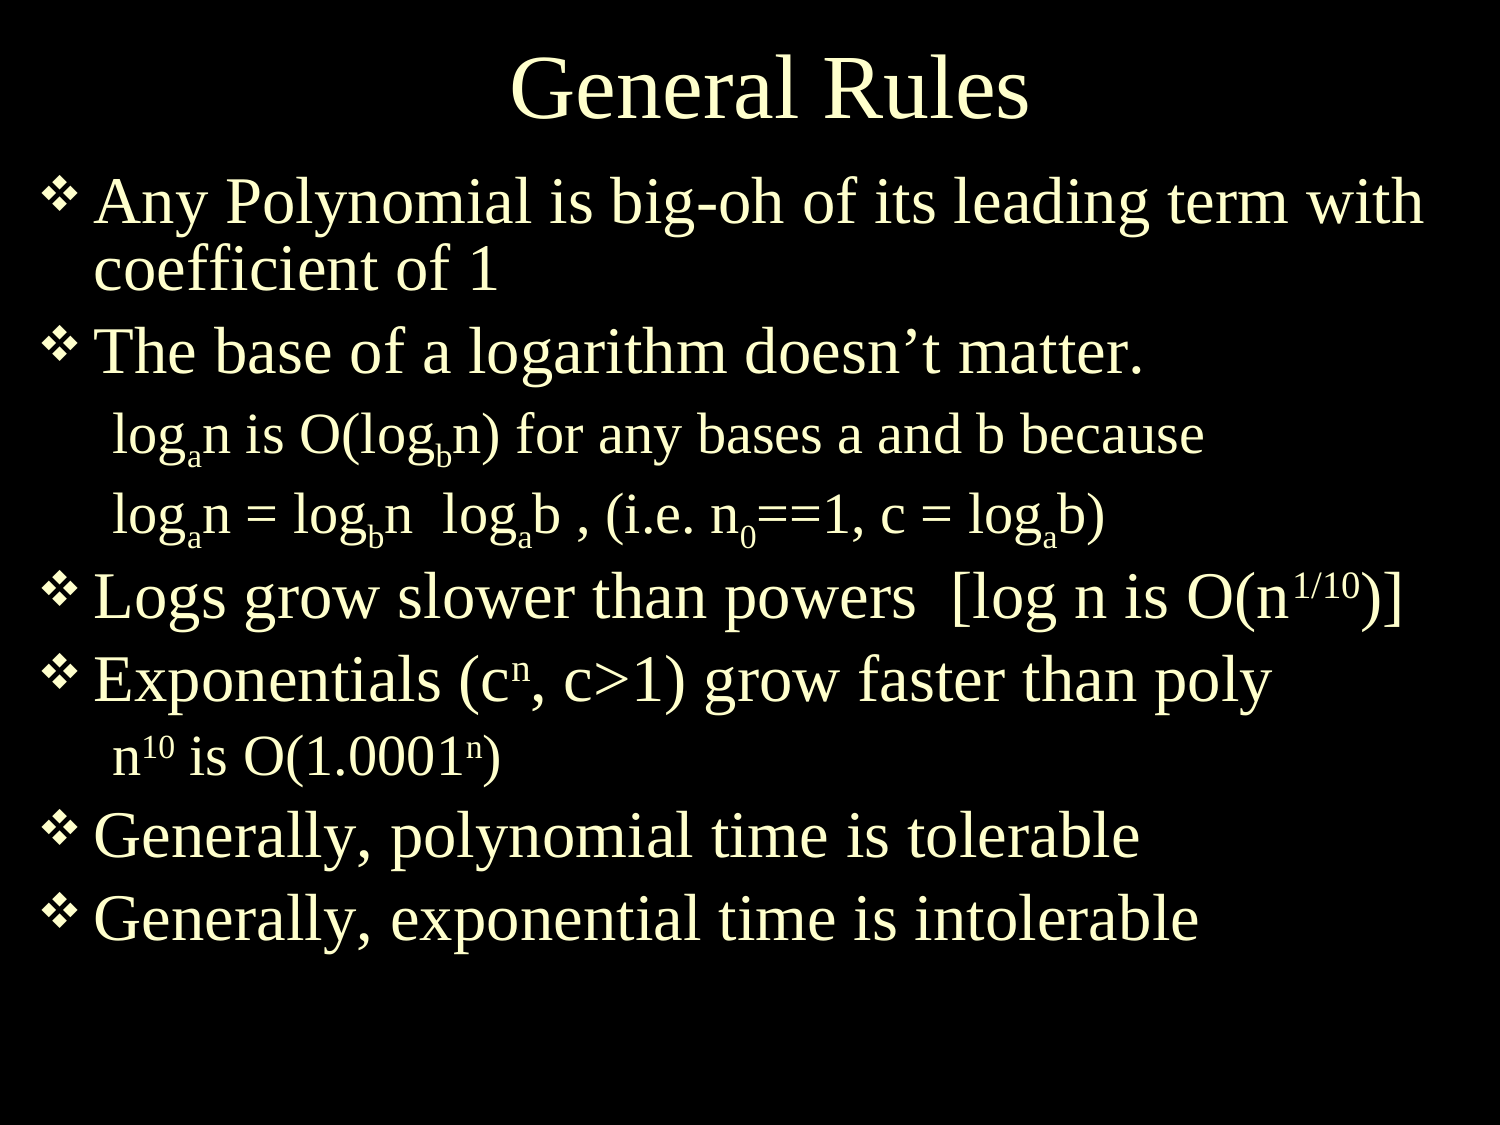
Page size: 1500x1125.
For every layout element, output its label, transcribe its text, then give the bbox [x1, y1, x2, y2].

title General Rules [42, 24, 1500, 150]
list Any Polynomial is big-oh of its leading term with coefficient of 1 The base of a logarithm doesn’t matter. logan is O(logbn) for any bases a and b because logan = logbn logab , (i.e. n0==1, c = logab) Logs grow slower than powers [log n is O(n1/10)] Exponentials (cn, c>1) grow faster than poly n10 is O(1.0001n) Generally, polynomial time is tolerable Generally, exponential time is intolerable [22, 162, 1482, 1026]
